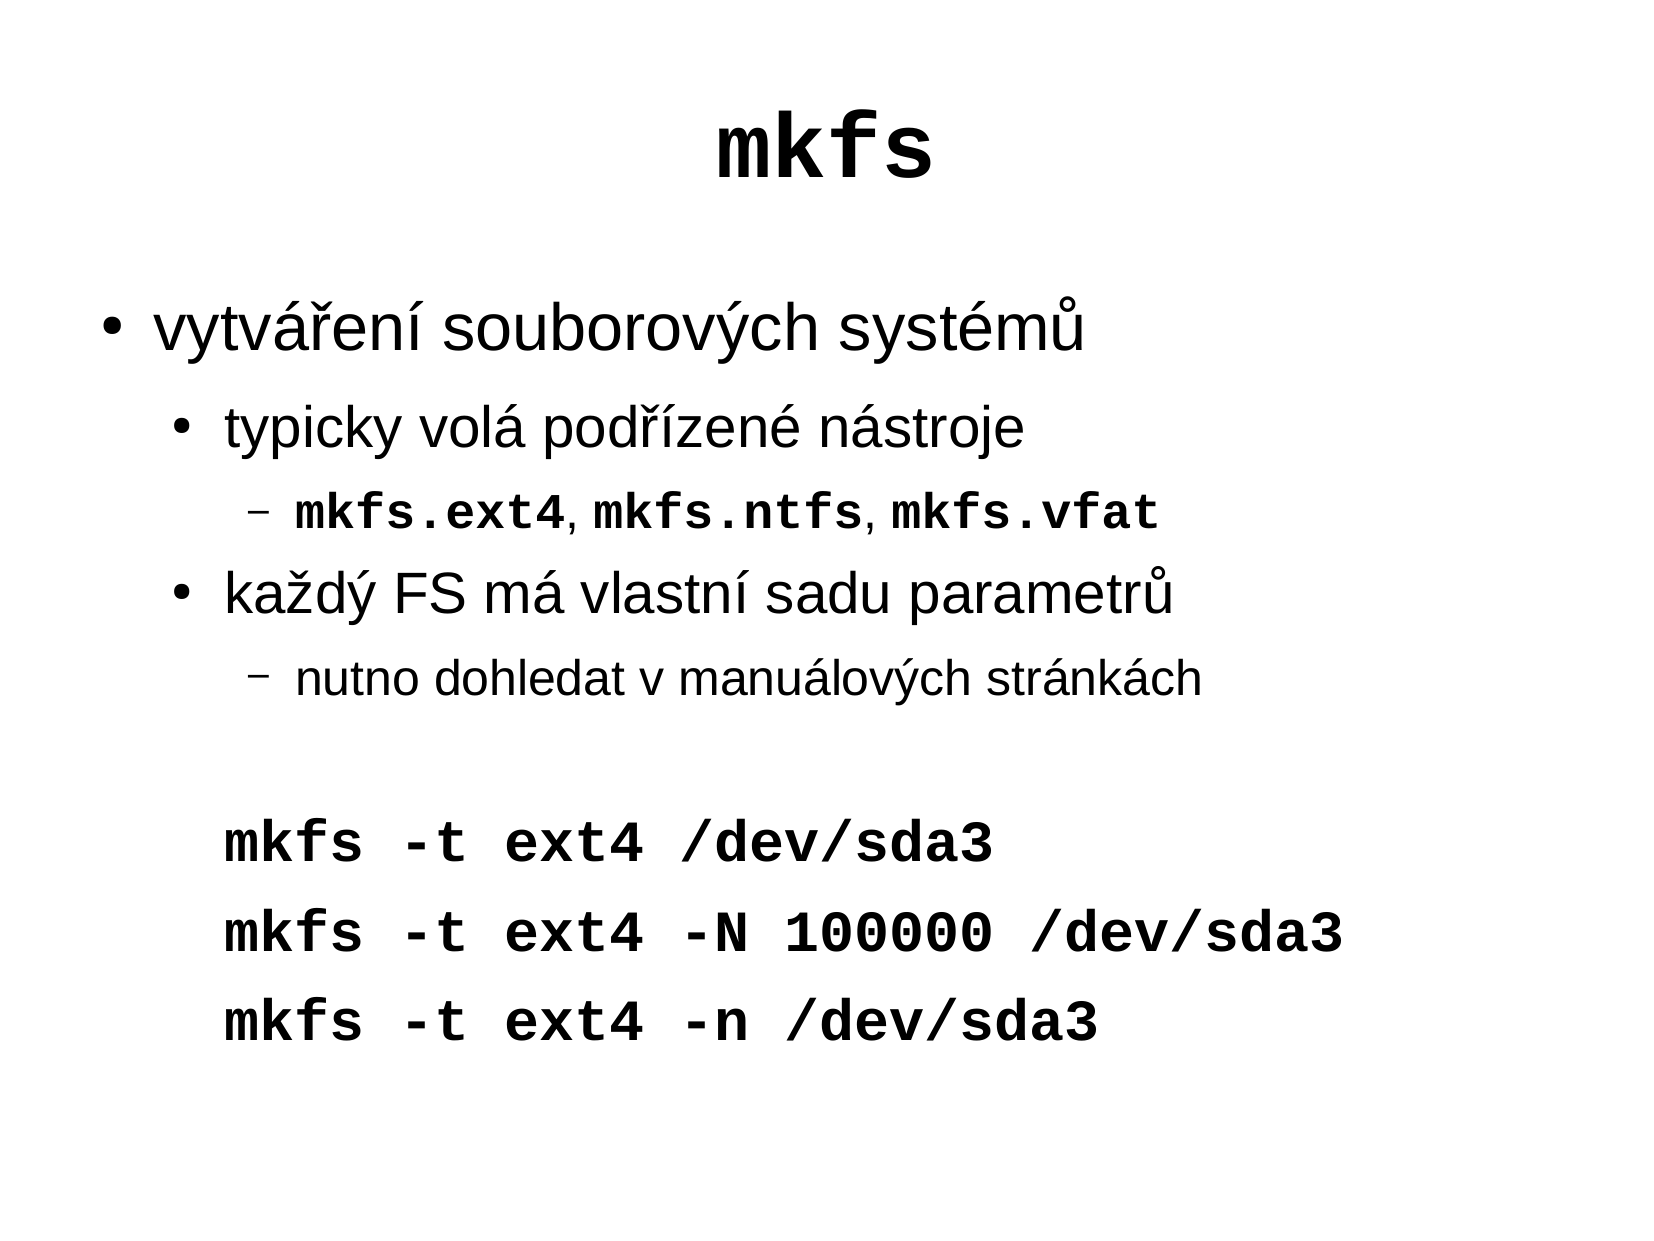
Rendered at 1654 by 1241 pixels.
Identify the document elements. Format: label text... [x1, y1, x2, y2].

list vytváření souborových systémů typicky volá podřízené nástroje mkfs.ext4, mkfs.ntfs, mkfs.vfat každý FS má vlastní sadu parametrů nutno dohledat v manuálových stránkách mkfs -t ext4 /dev/sda3 mkfs -t ext4 -N 100000 /dev/sda3 mkfs -t ext4 -n /dev/sda3 [82, 290, 1571, 1094]
title mkfs [82, 56, 1571, 250]
